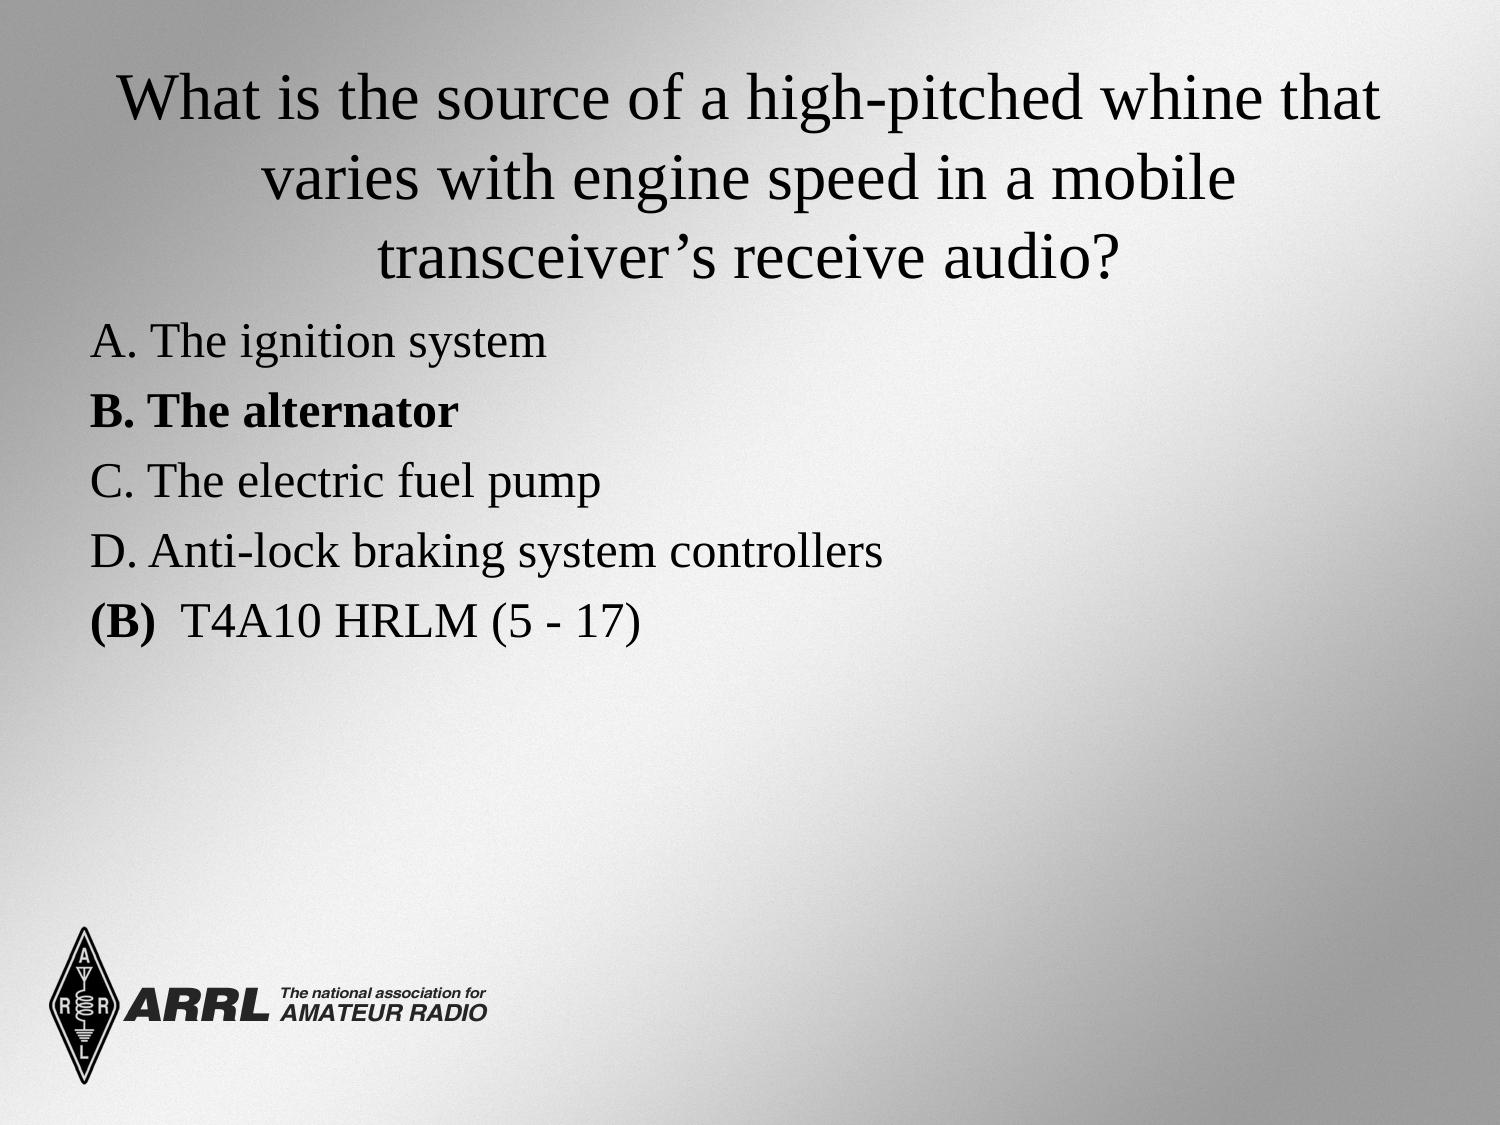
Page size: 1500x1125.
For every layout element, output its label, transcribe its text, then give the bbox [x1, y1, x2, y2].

list A. The ignition system B. The alternator C. The electric fuel pump D. Anti-lock braking system controllers (B) T4A10 HRLM (5 - 17) [75, 299, 1425, 1005]
title What is the source of a high-pitched whine that varies with engine speed in a mobile transceiver’s receive audio? [75, 45, 1425, 233]
picture [0, 0, 1500, 1125]
